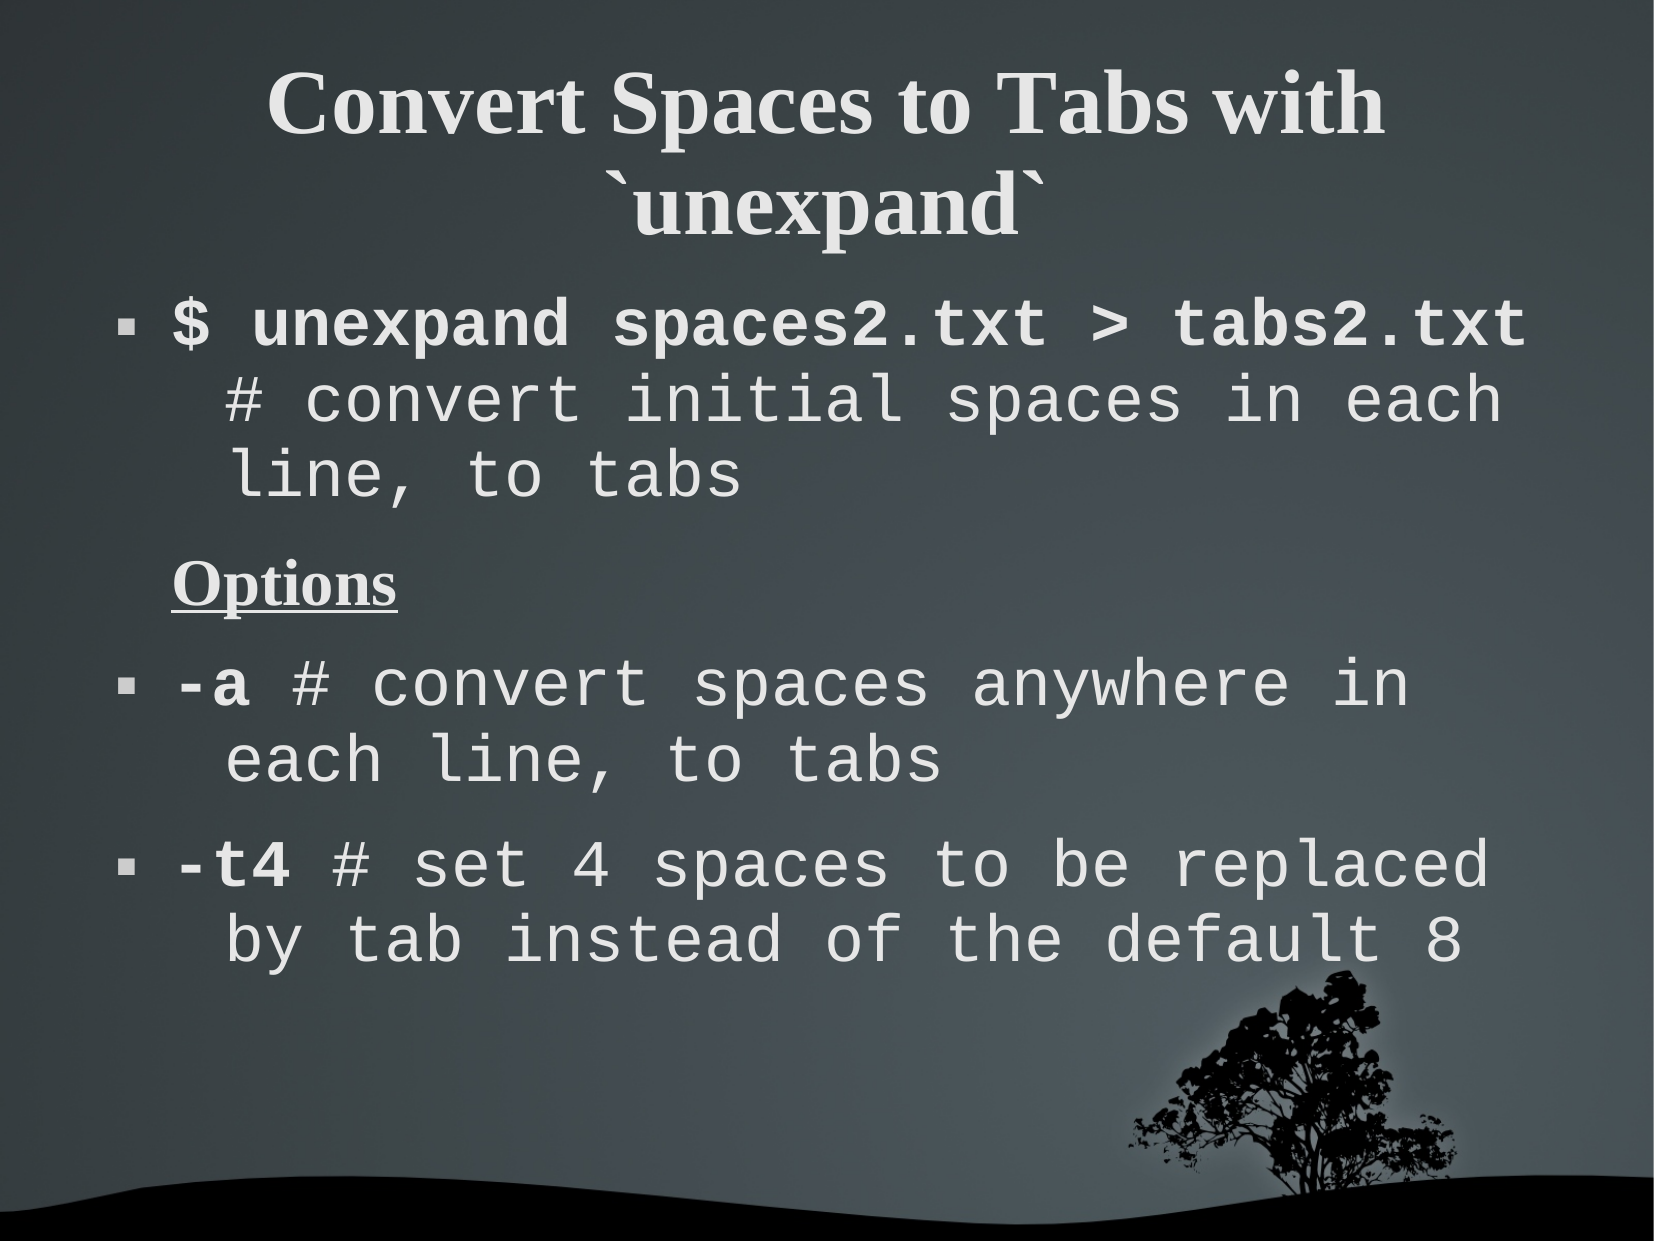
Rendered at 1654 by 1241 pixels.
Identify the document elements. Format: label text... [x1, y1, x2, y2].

list $ unexpand spaces2.txt > tabs2.txt # convert initial spaces in each line, to tabs Options -a # convert spaces anywhere in each line, to tabs -t4 # set 4 spaces to be replaced by tab instead of the default 8 [82, 290, 1571, 1109]
title Convert Spaces to Tabs with `unexpand` [82, 33, 1571, 273]
picture [0, 0, 1654, 1241]
